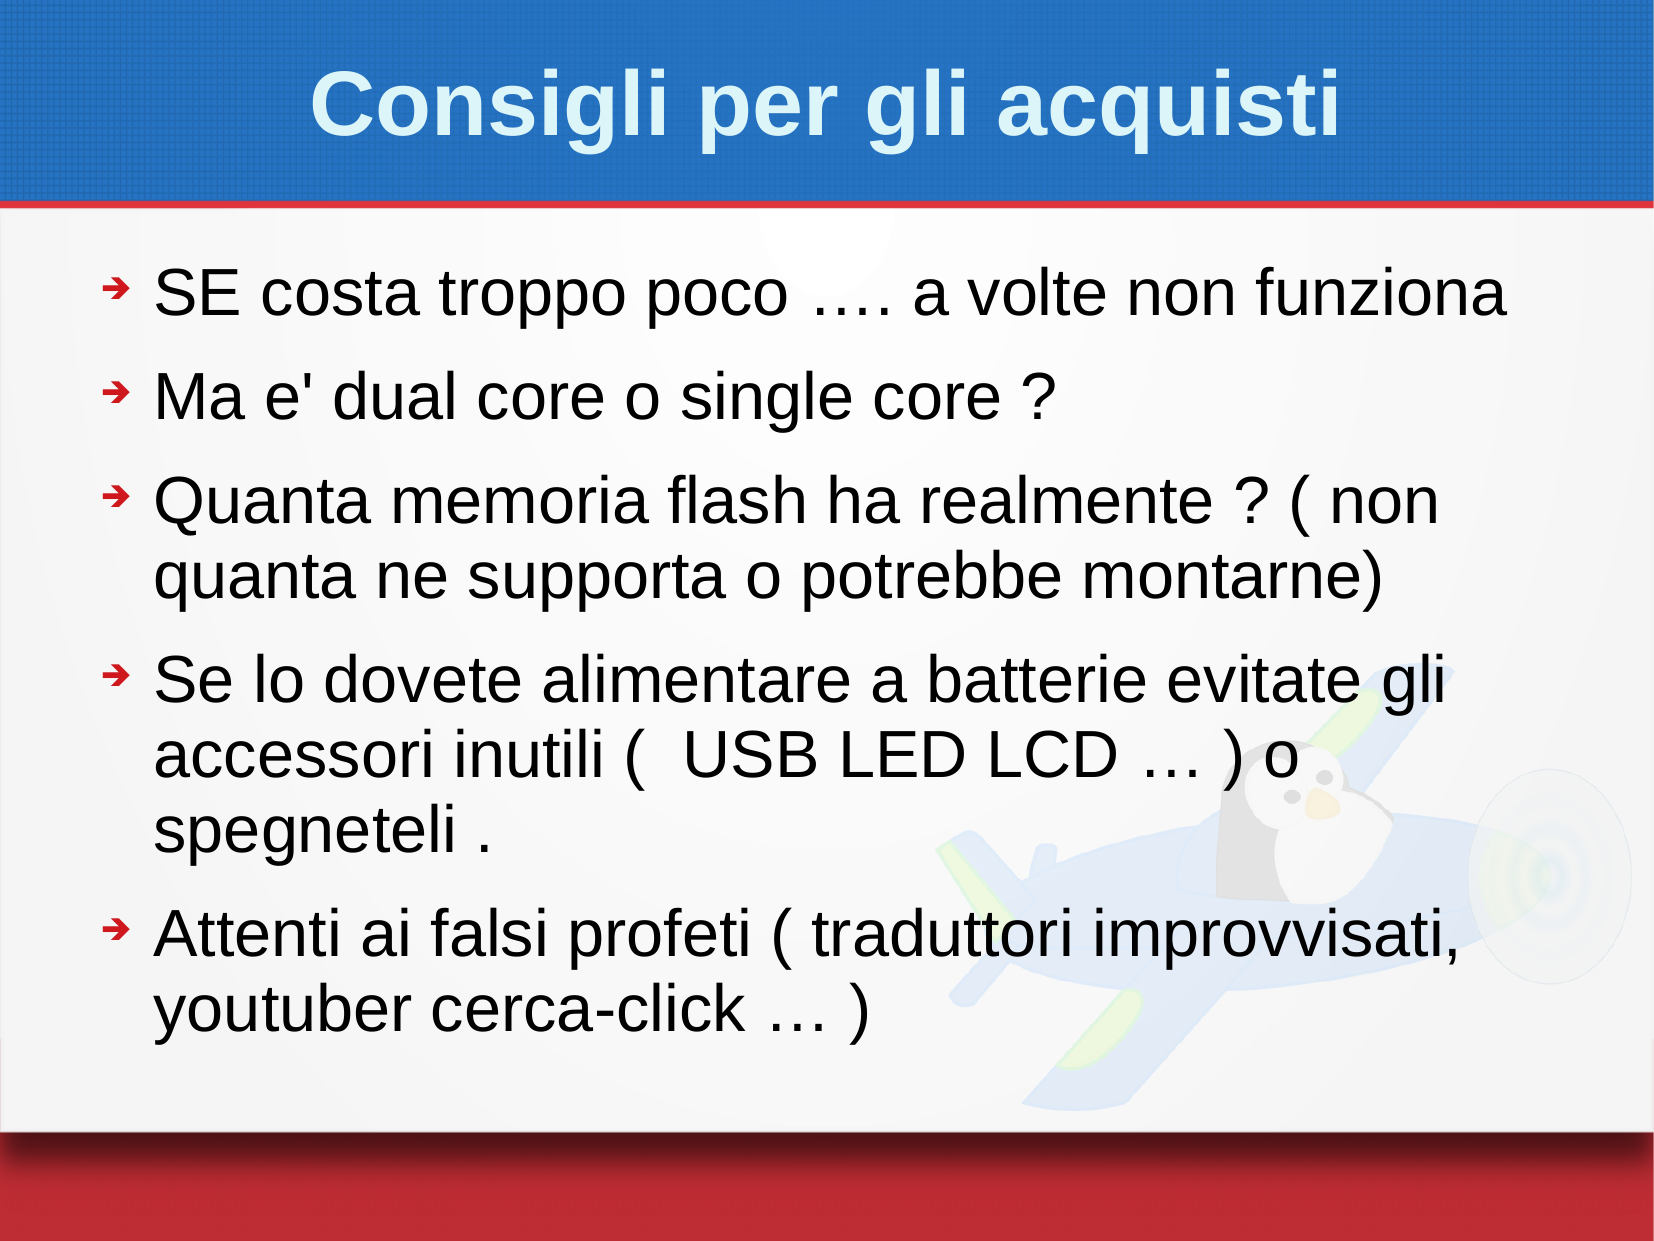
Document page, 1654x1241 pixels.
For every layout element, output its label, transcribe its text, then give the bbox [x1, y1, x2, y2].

picture [0, 0, 1654, 1241]
title Consigli per gli acquisti [82, 20, 1571, 186]
list SE costa troppo poco …. a volte non funziona Ma e' dual core o single core ? Quanta memoria flash ha realmente ? ( non quanta ne supporta o potrebbe montarne) Se lo dovete alimentare a batterie evitate gli accessori inutili ( USB LED LCD … ) o spegneteli . Attenti ai falsi profeti ( traduttori improvvisati, youtuber cerca-click … ) [82, 255, 1571, 1081]
